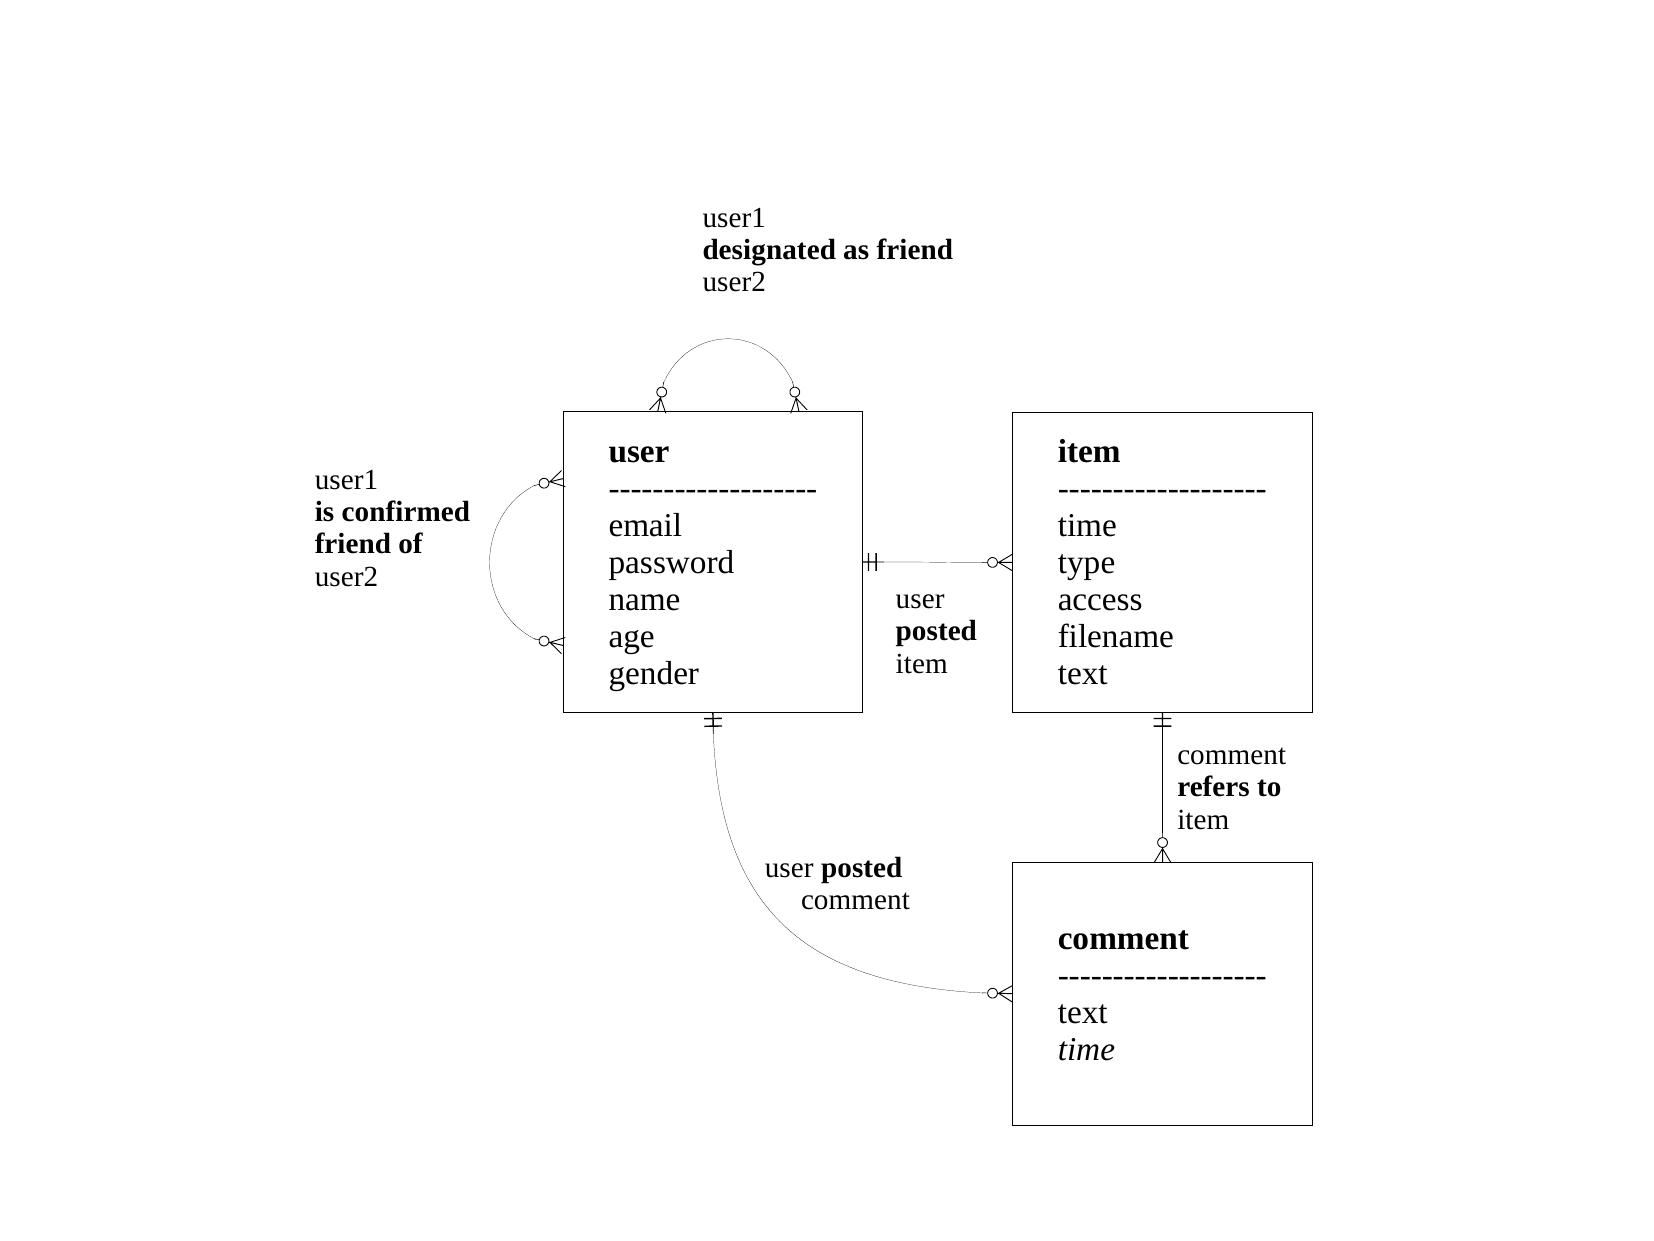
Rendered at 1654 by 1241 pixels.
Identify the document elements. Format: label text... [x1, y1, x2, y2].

text_box user posted comment [750, 843, 952, 938]
text_box comment refers to item [1162, 731, 1351, 843]
text_box user ------------------- email password name age gender [563, 411, 863, 713]
text_box item ------------------- time type access filename text [1012, 412, 1313, 713]
text_box user1 designated as friend user2 [687, 193, 1013, 338]
text_box user1 is confirmed friend of user2 [300, 456, 486, 601]
text_box comment ------------------- text time [1012, 862, 1313, 1126]
text_box user posted item [880, 575, 999, 687]
